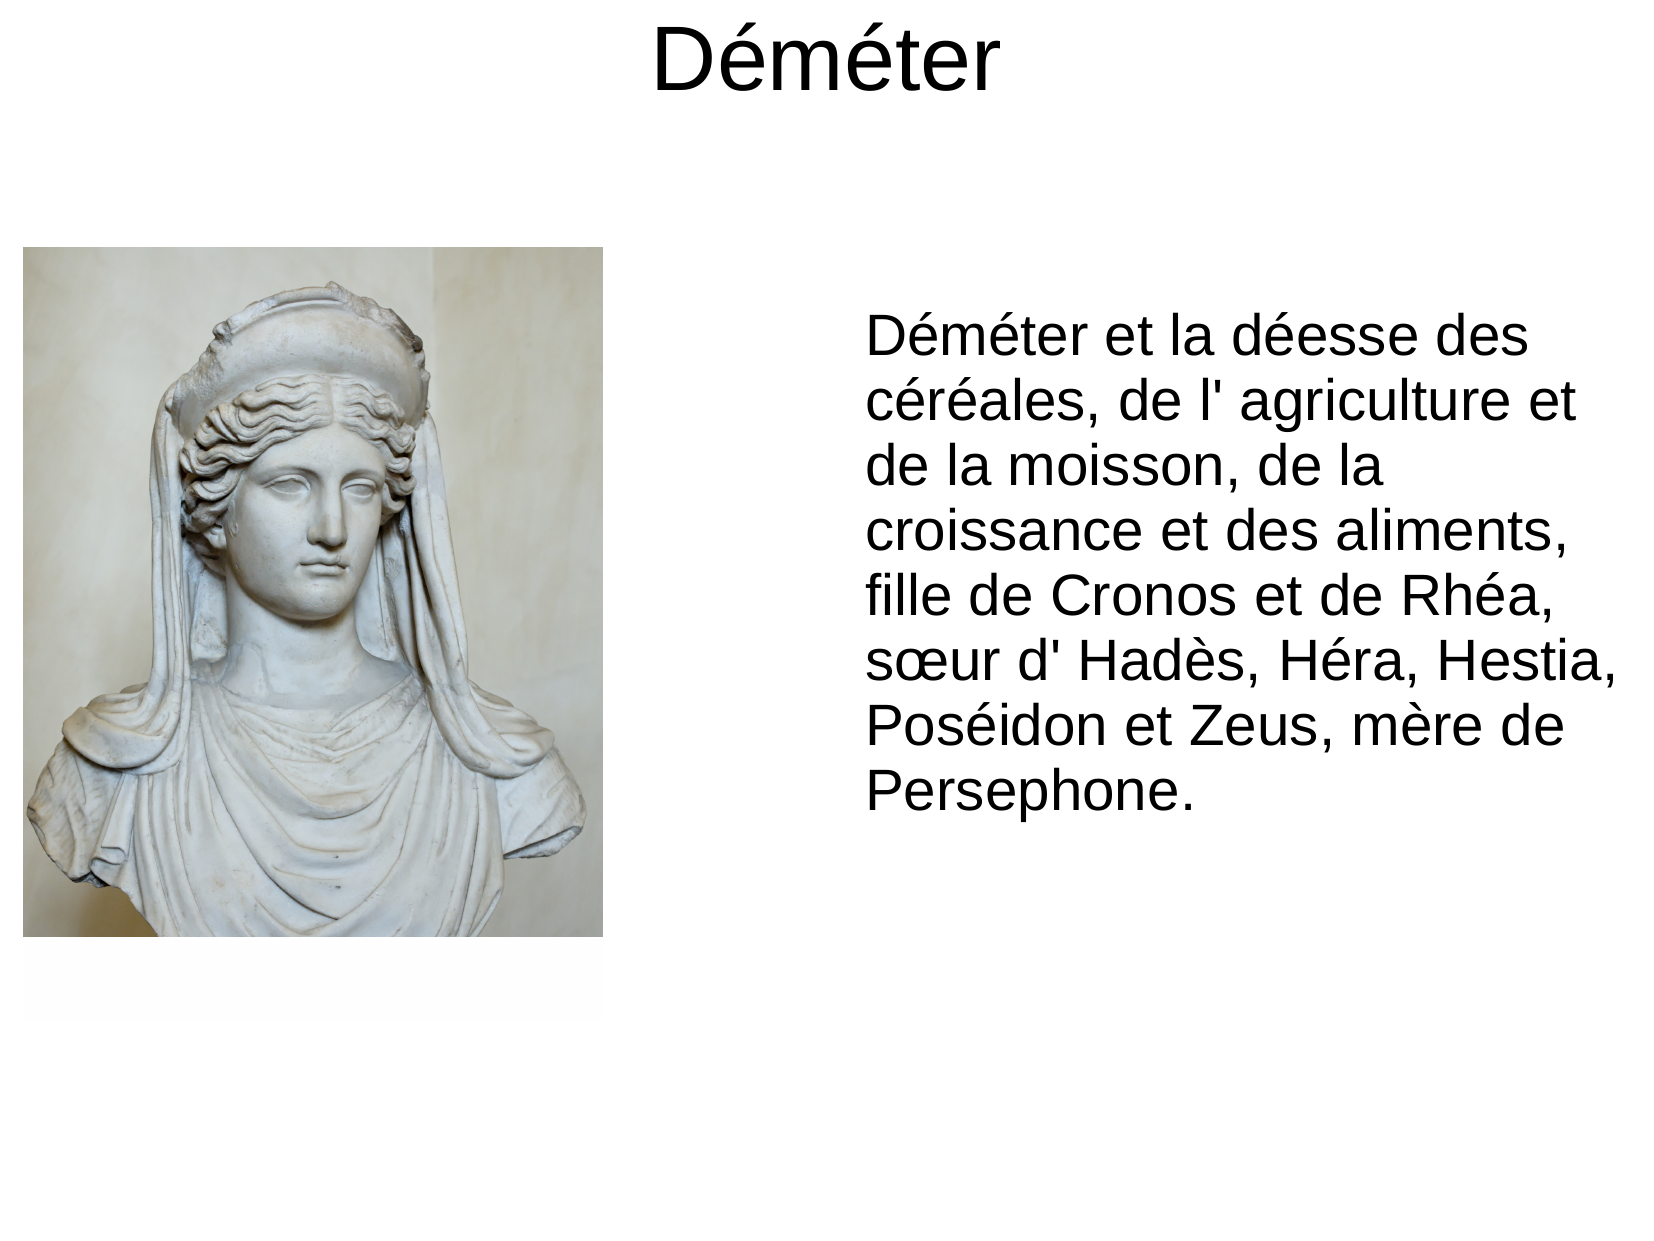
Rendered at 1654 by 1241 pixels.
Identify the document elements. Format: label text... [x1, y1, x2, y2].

picture [23, 247, 603, 1022]
text_box Déméter [0, 0, 1654, 118]
text_box Déméter et la déesse des céréales, de l' agriculture et de la moisson, de la croissance et des aliments, fille de Cronos et de Rhéa, sœur d' Hadès, Héra, Hestia, Poséidon et Zeus, mère de Persephone. [850, 295, 1654, 829]
